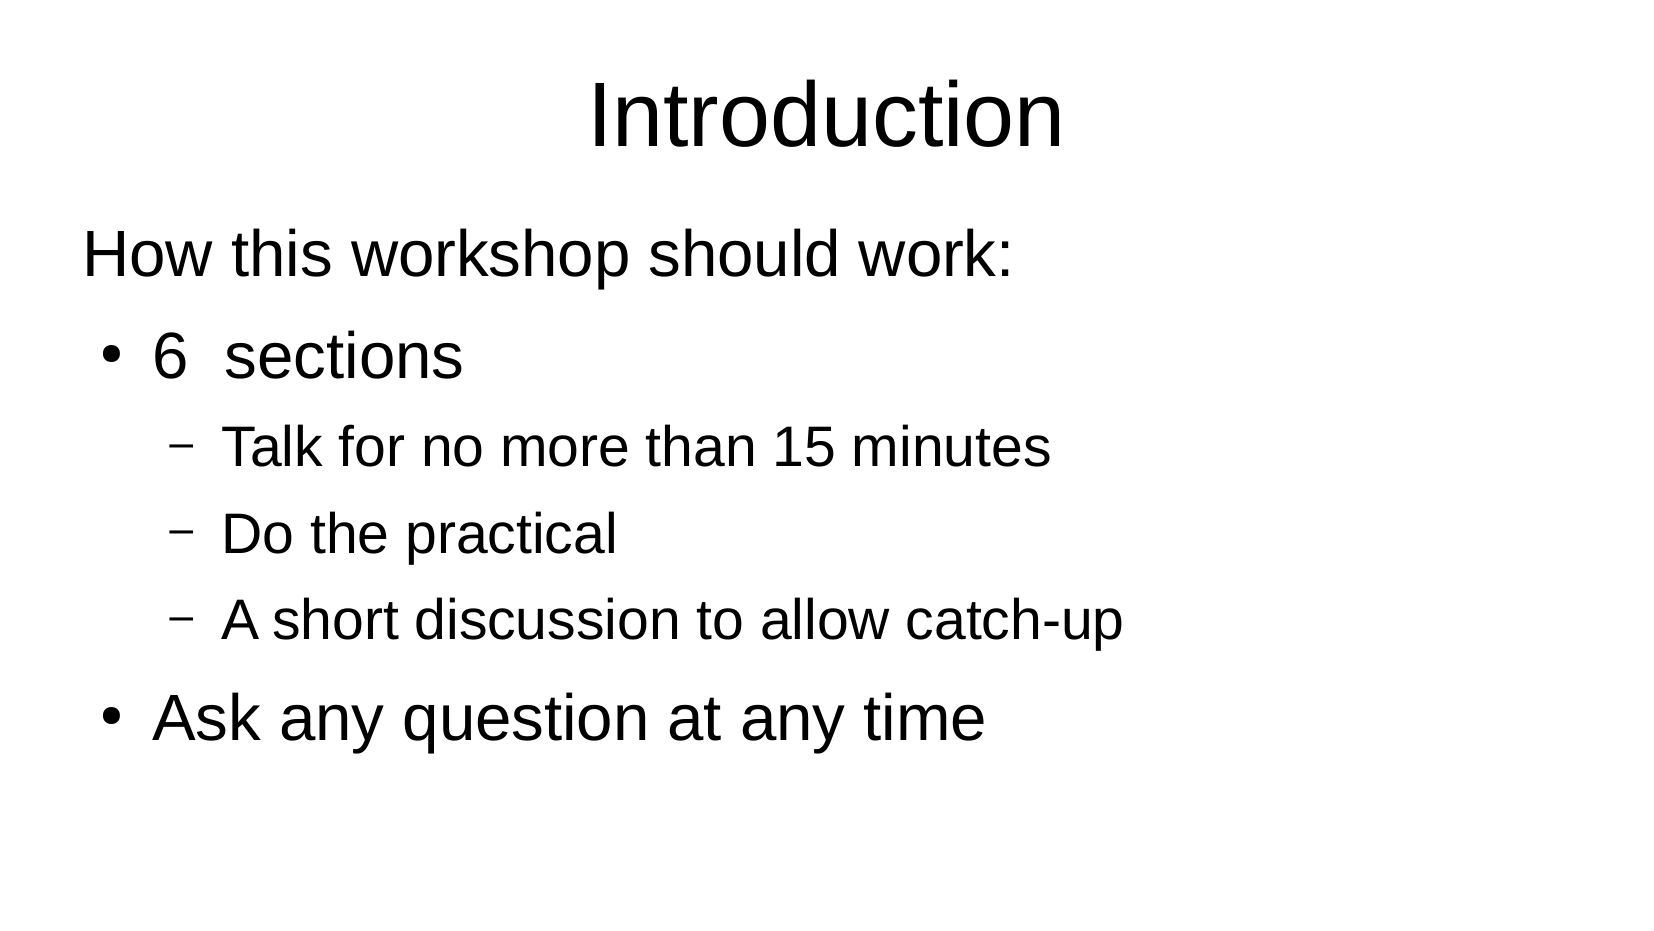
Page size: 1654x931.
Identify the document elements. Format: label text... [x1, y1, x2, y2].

list How this workshop should work: 6 sections Talk for no more than 15 minutes Do the practical A short discussion to allow catch-up Ask any question at any time [82, 217, 1571, 758]
title Introduction [82, 37, 1571, 193]
